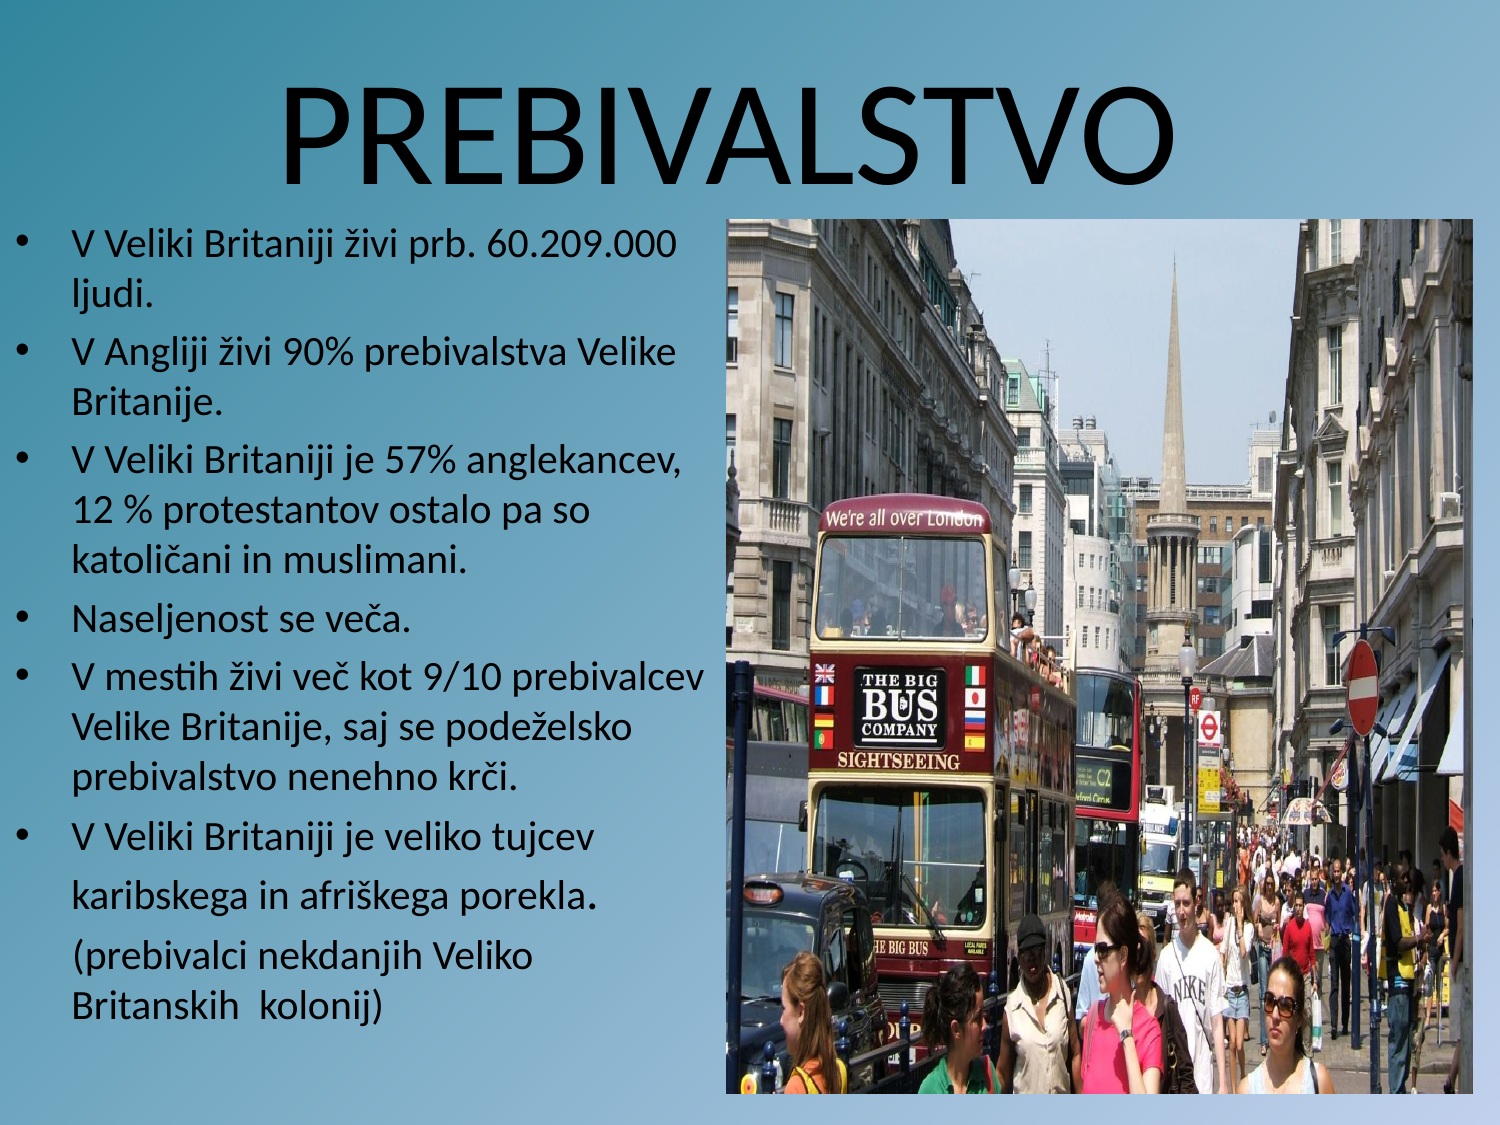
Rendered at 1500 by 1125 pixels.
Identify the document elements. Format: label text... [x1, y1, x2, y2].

picture [726, 219, 1473, 1094]
list V Veliki Britaniji živi prb. 60.209.000 ljudi. V Angliji živi 90% prebivalstva Velike Britanije. V Veliki Britaniji je 57% anglekancev, 12 % protestantov ostalo pa so katoličani in muslimani. Naseljenost se veča. V mestih živi več kot 9/10 prebivalcev Velike Britanije, saj se podeželsko prebivalstvo nenehno krči. V Veliki Britaniji je veliko tujcev karibskega in afriškega porekla. (prebivalci nekdanjih Veliko Britanskih kolonij) [0, 208, 721, 1125]
title PREBIVALSTVO [53, 31, 1404, 219]
